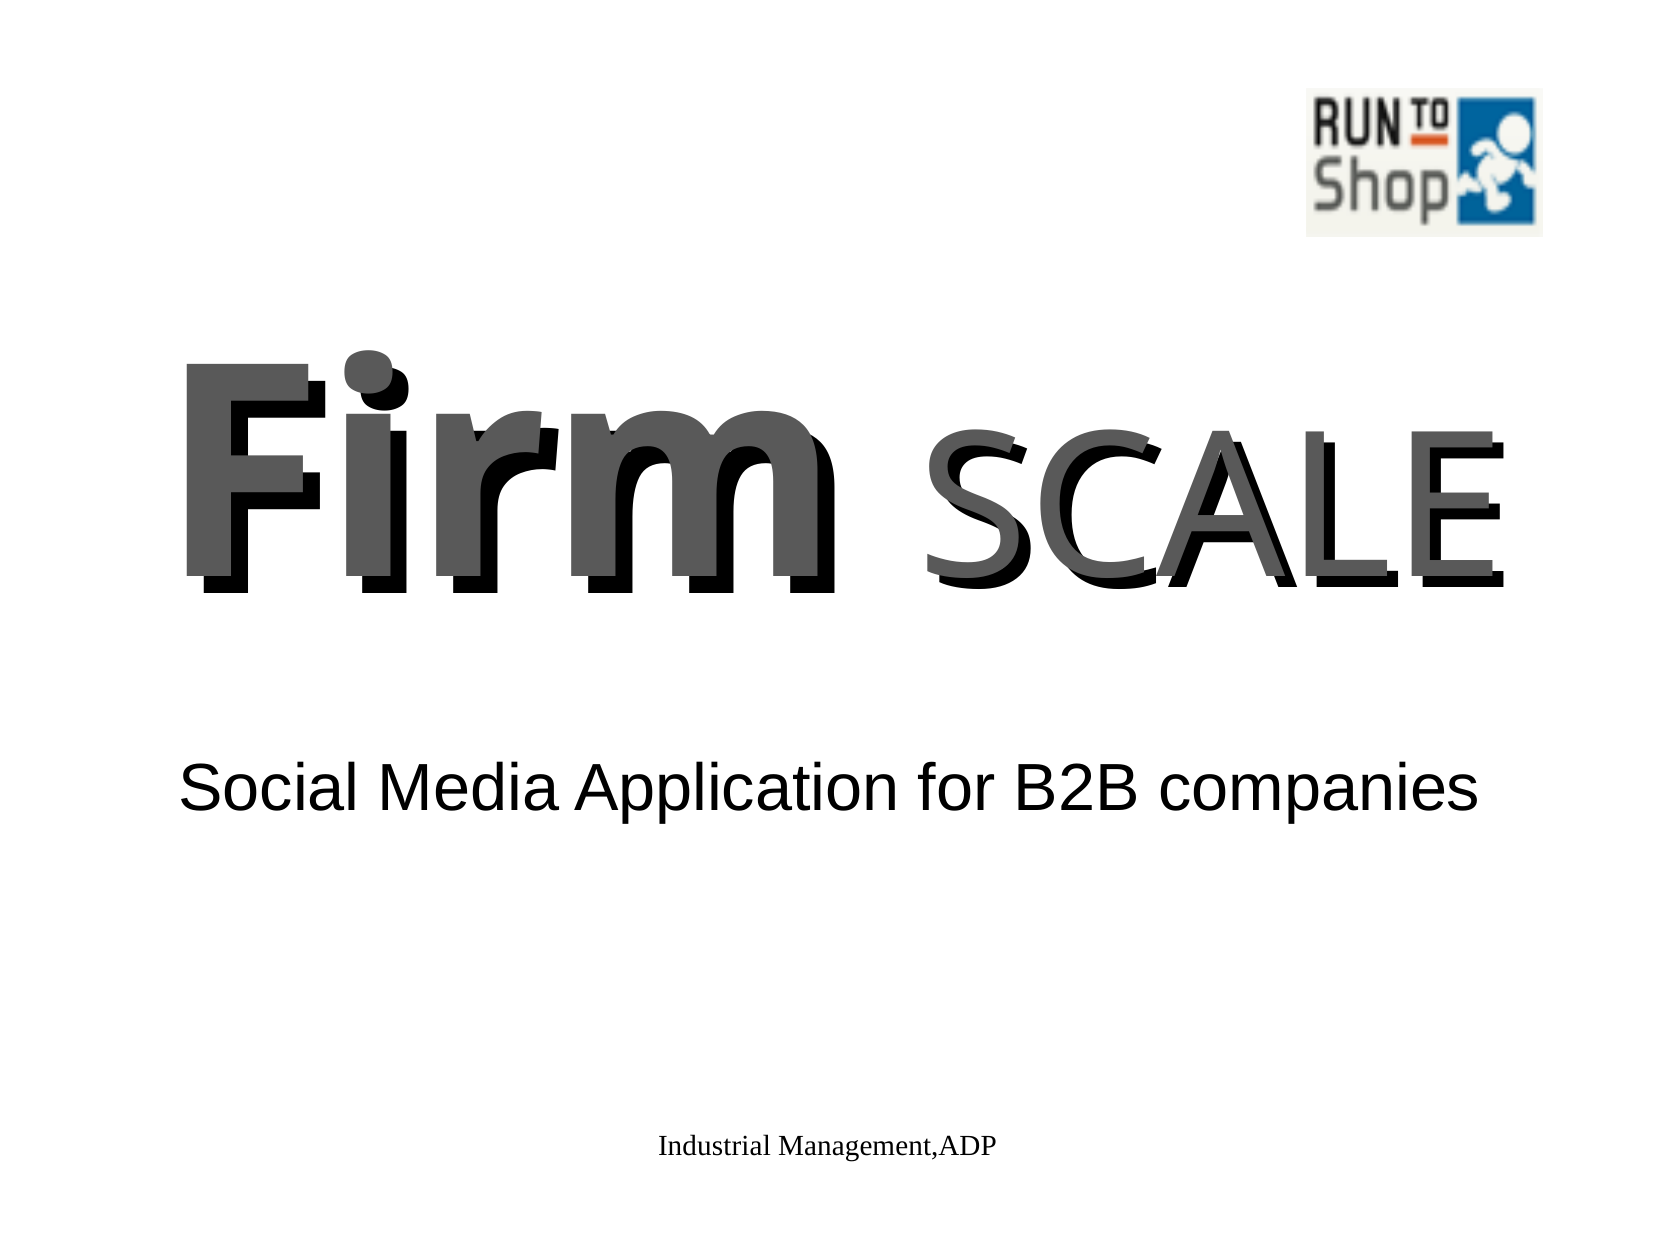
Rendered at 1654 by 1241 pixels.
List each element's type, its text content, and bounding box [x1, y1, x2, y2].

picture [1306, 88, 1543, 237]
title Firm SCALE [88, 295, 1577, 628]
subtitle Social Media Application for B2B companies [88, 472, 1571, 1102]
